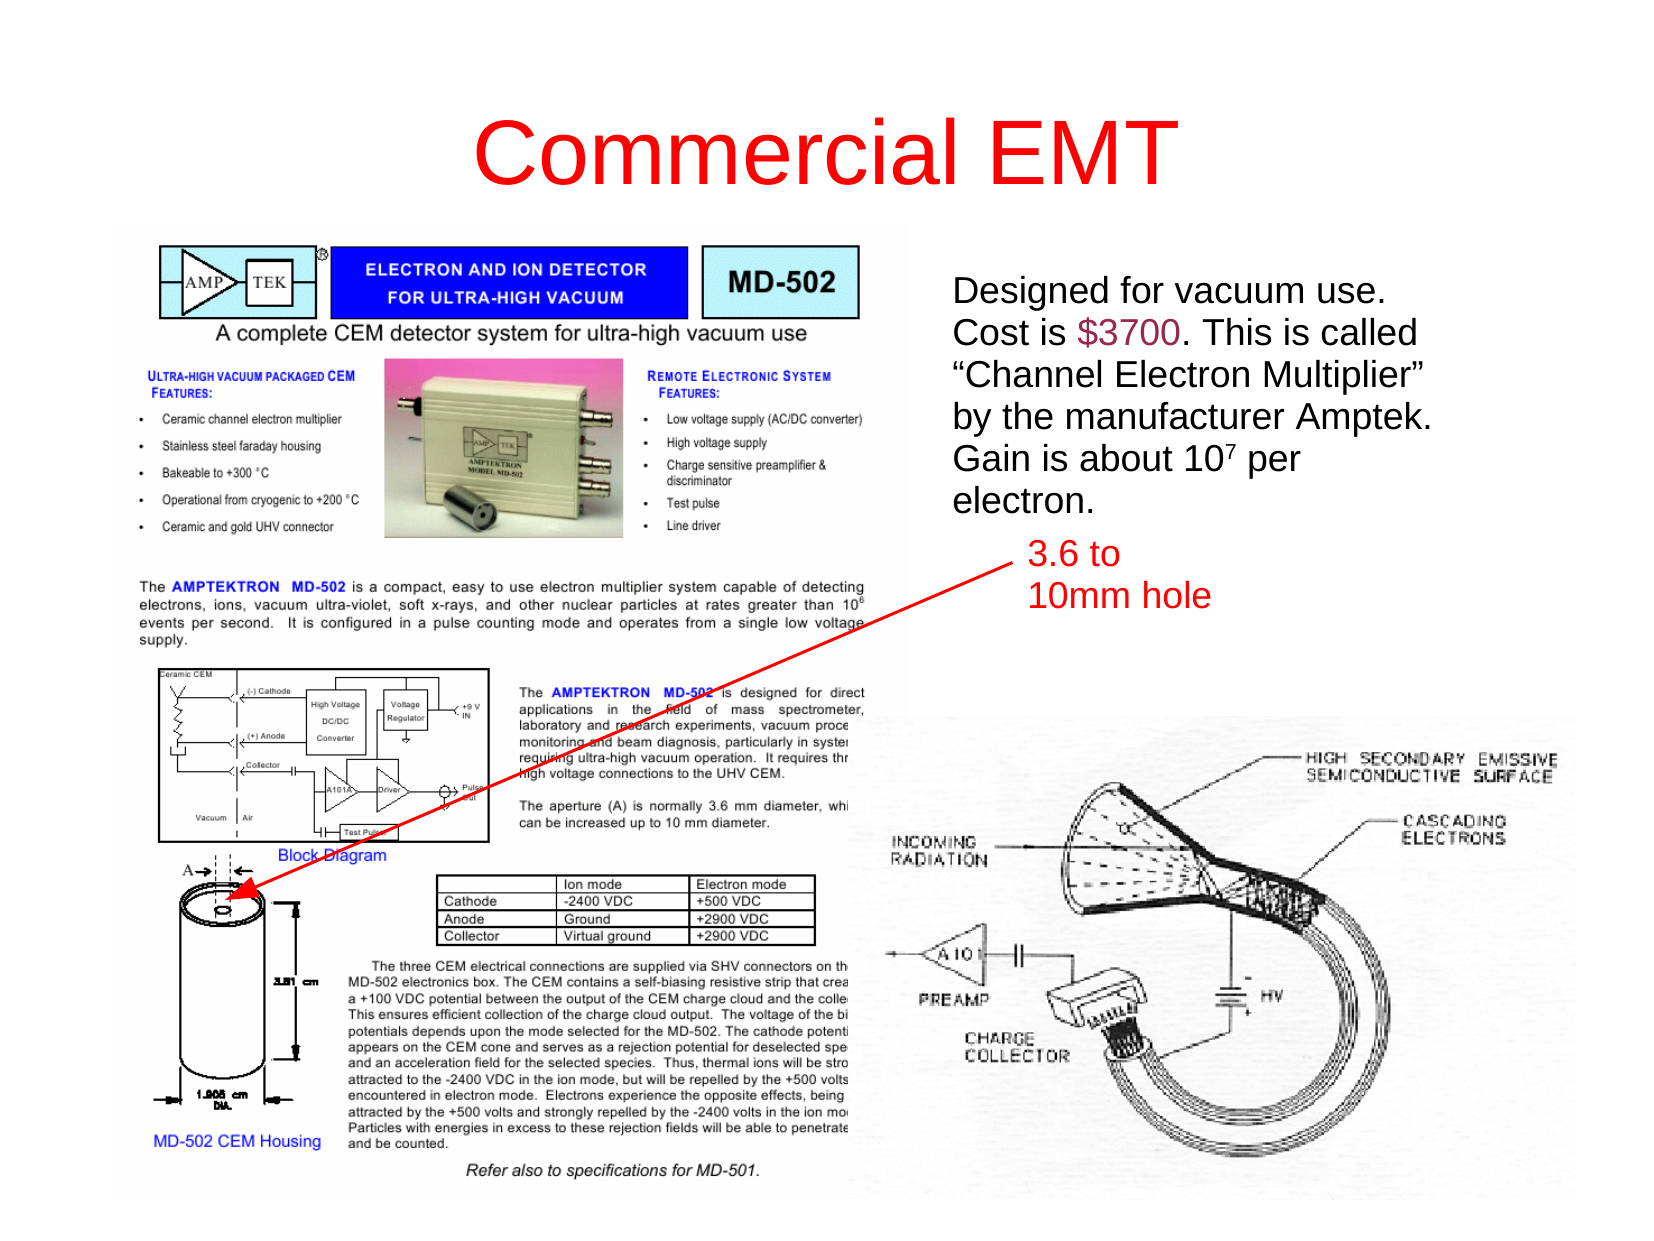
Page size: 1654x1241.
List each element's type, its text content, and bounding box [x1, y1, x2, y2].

picture [112, 224, 1576, 1201]
text_box 3.6 to 10mm hole [1012, 531, 1238, 624]
title Commercial EMT [82, 56, 1571, 250]
text_box Designed for vacuum use. Cost is $3700. This is called “Channel Electron Multiplier” by the manufacturer Amptek. Gain is about 107 per electron. [937, 262, 1463, 531]
